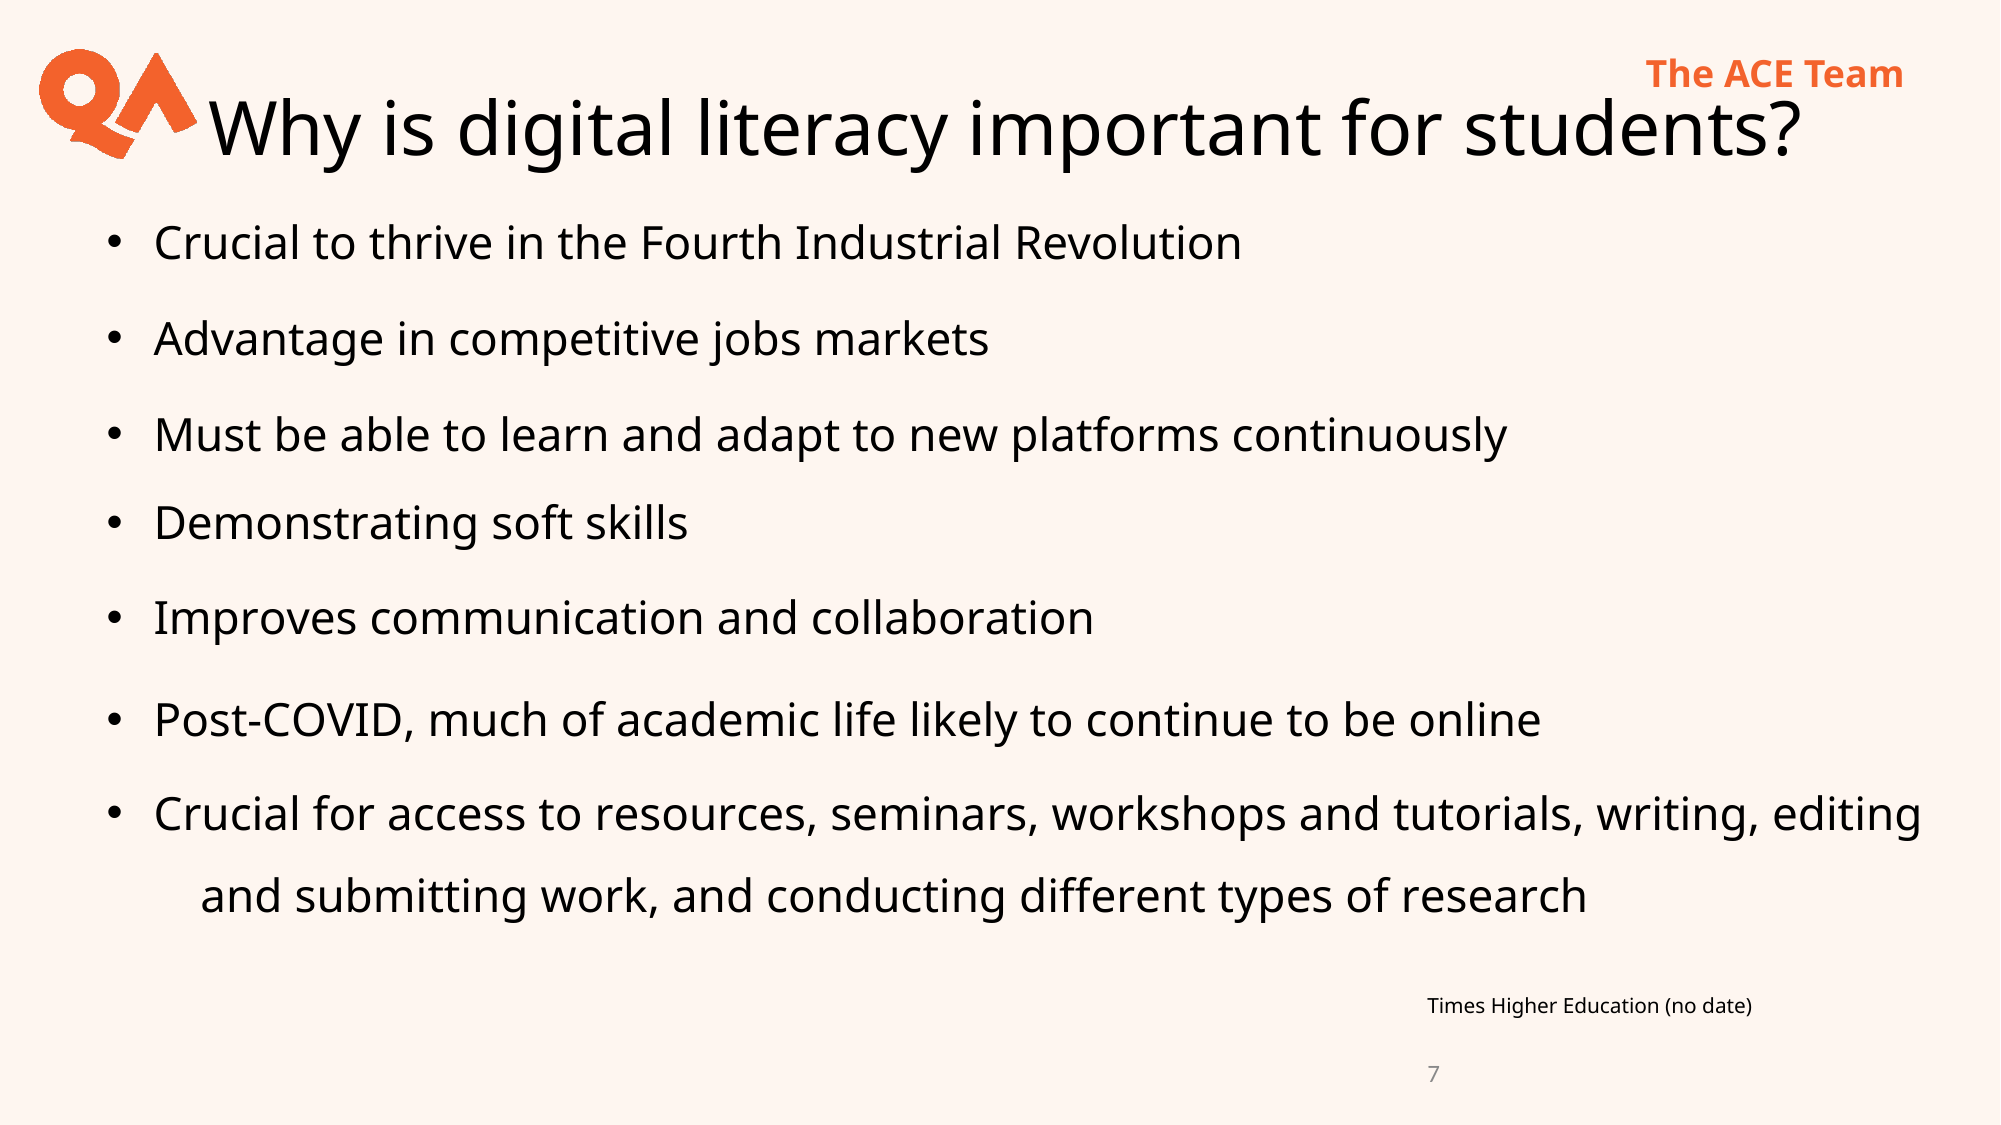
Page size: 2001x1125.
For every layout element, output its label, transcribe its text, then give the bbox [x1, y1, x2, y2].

title Why is digital literacy important for students? [193, 22, 1919, 178]
text_box Times Higher Education (no date) [1412, 984, 1798, 1026]
text_box Demonstrating soft skills [91, 458, 1527, 549]
text_box [1412, 1042, 1863, 1103]
text_box Crucial to thrive in the Fourth Industrial Revolution [91, 178, 2000, 268]
text_box Post-COVID, much of academic life likely to continue to be online [91, 656, 1974, 746]
text_box Improves communication and collaboration [91, 553, 1749, 643]
text_box Advantage in competitive jobs markets [91, 274, 1757, 364]
text_box Must be able to learn and adapt to new platforms continuously [91, 370, 2000, 460]
text_box Crucial for access to resources, seminars, workshops and tutorials, writing, editing and submitting work, and conducting different types of research [91, 749, 1974, 922]
